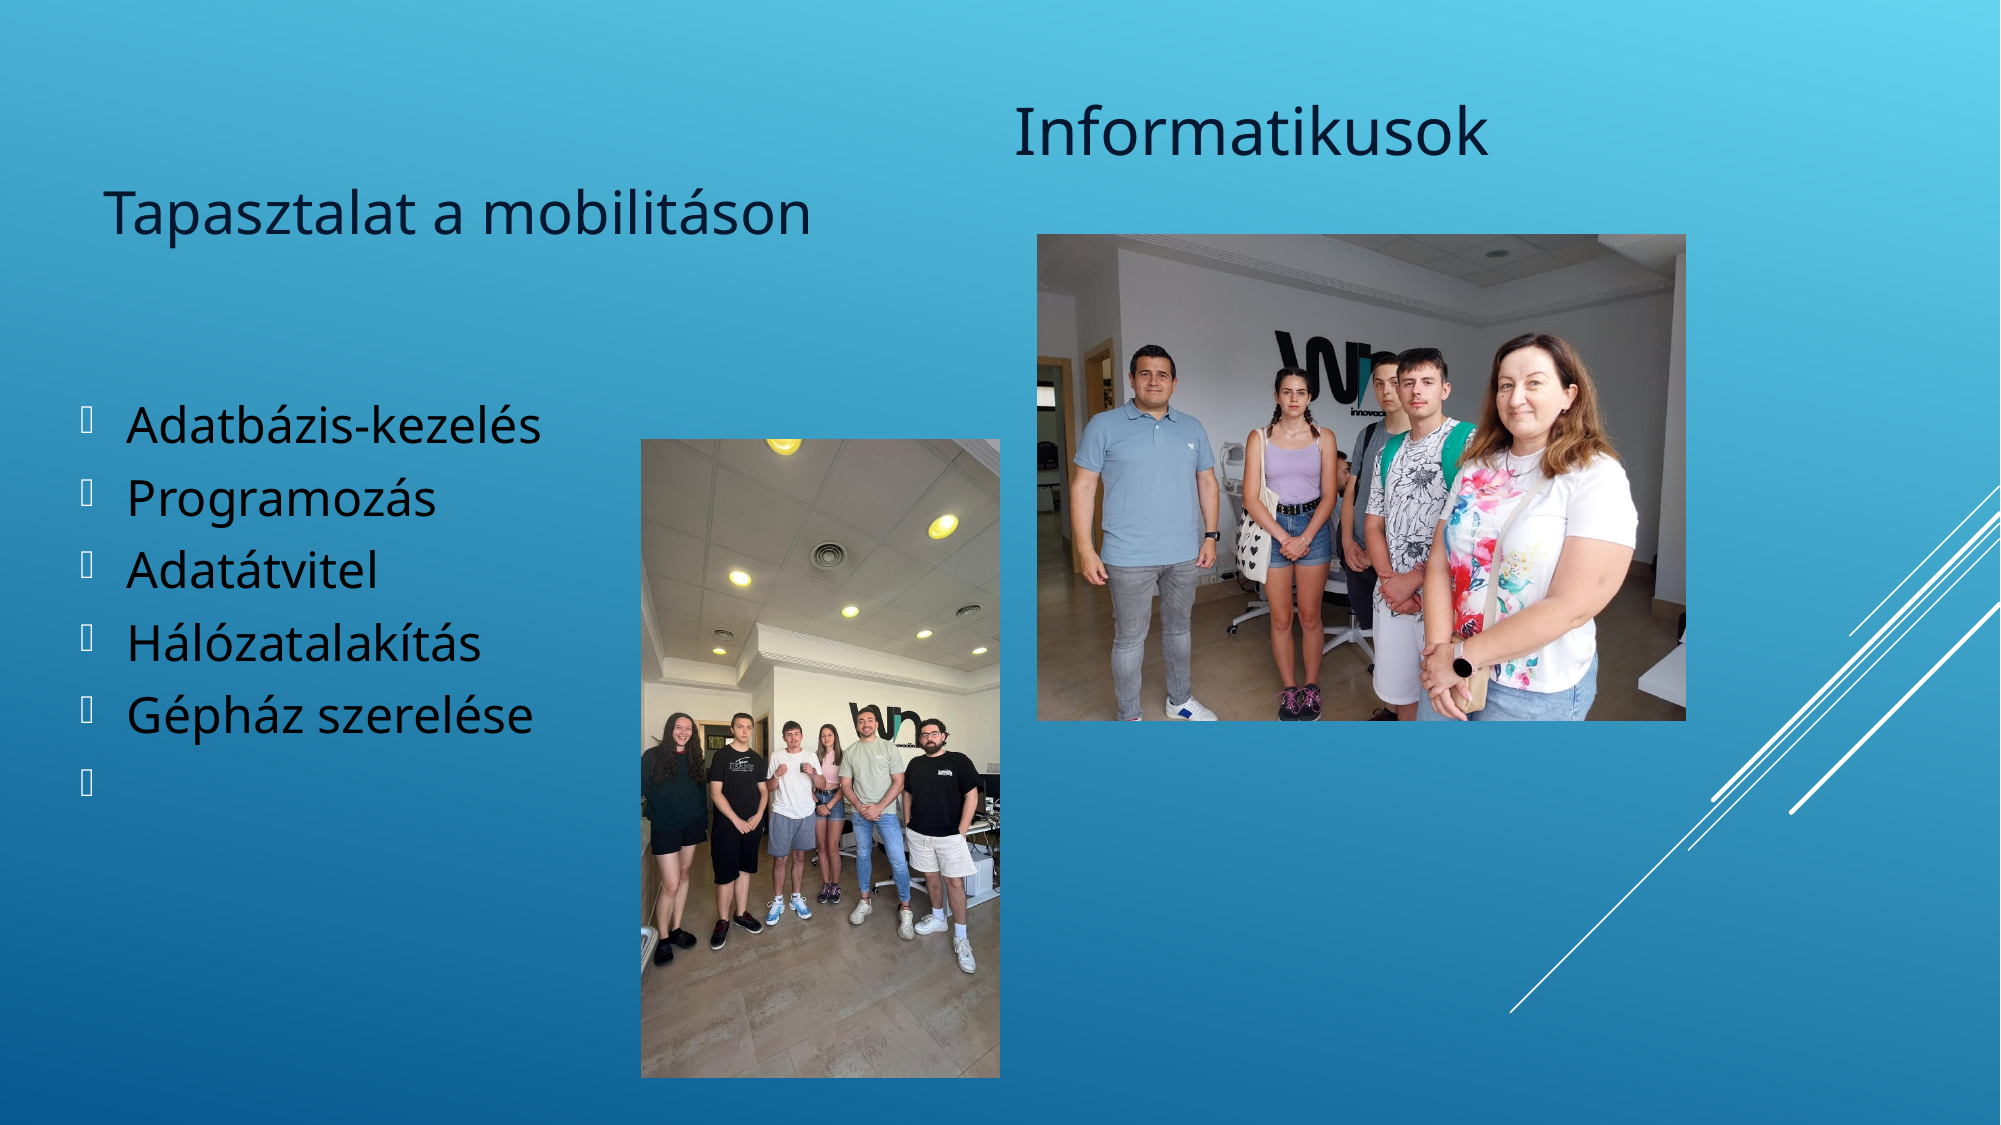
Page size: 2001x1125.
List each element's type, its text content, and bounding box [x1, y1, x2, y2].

list Informatikusok [999, 81, 1766, 177]
picture [1037, 234, 1686, 721]
picture [641, 439, 1000, 1078]
list Tapasztalat a mobilitáson [88, 159, 852, 255]
list Adatbázis-kezelés Programozás Adatátvitel Hálózatalakítás Gépház szerelése [65, 386, 876, 858]
